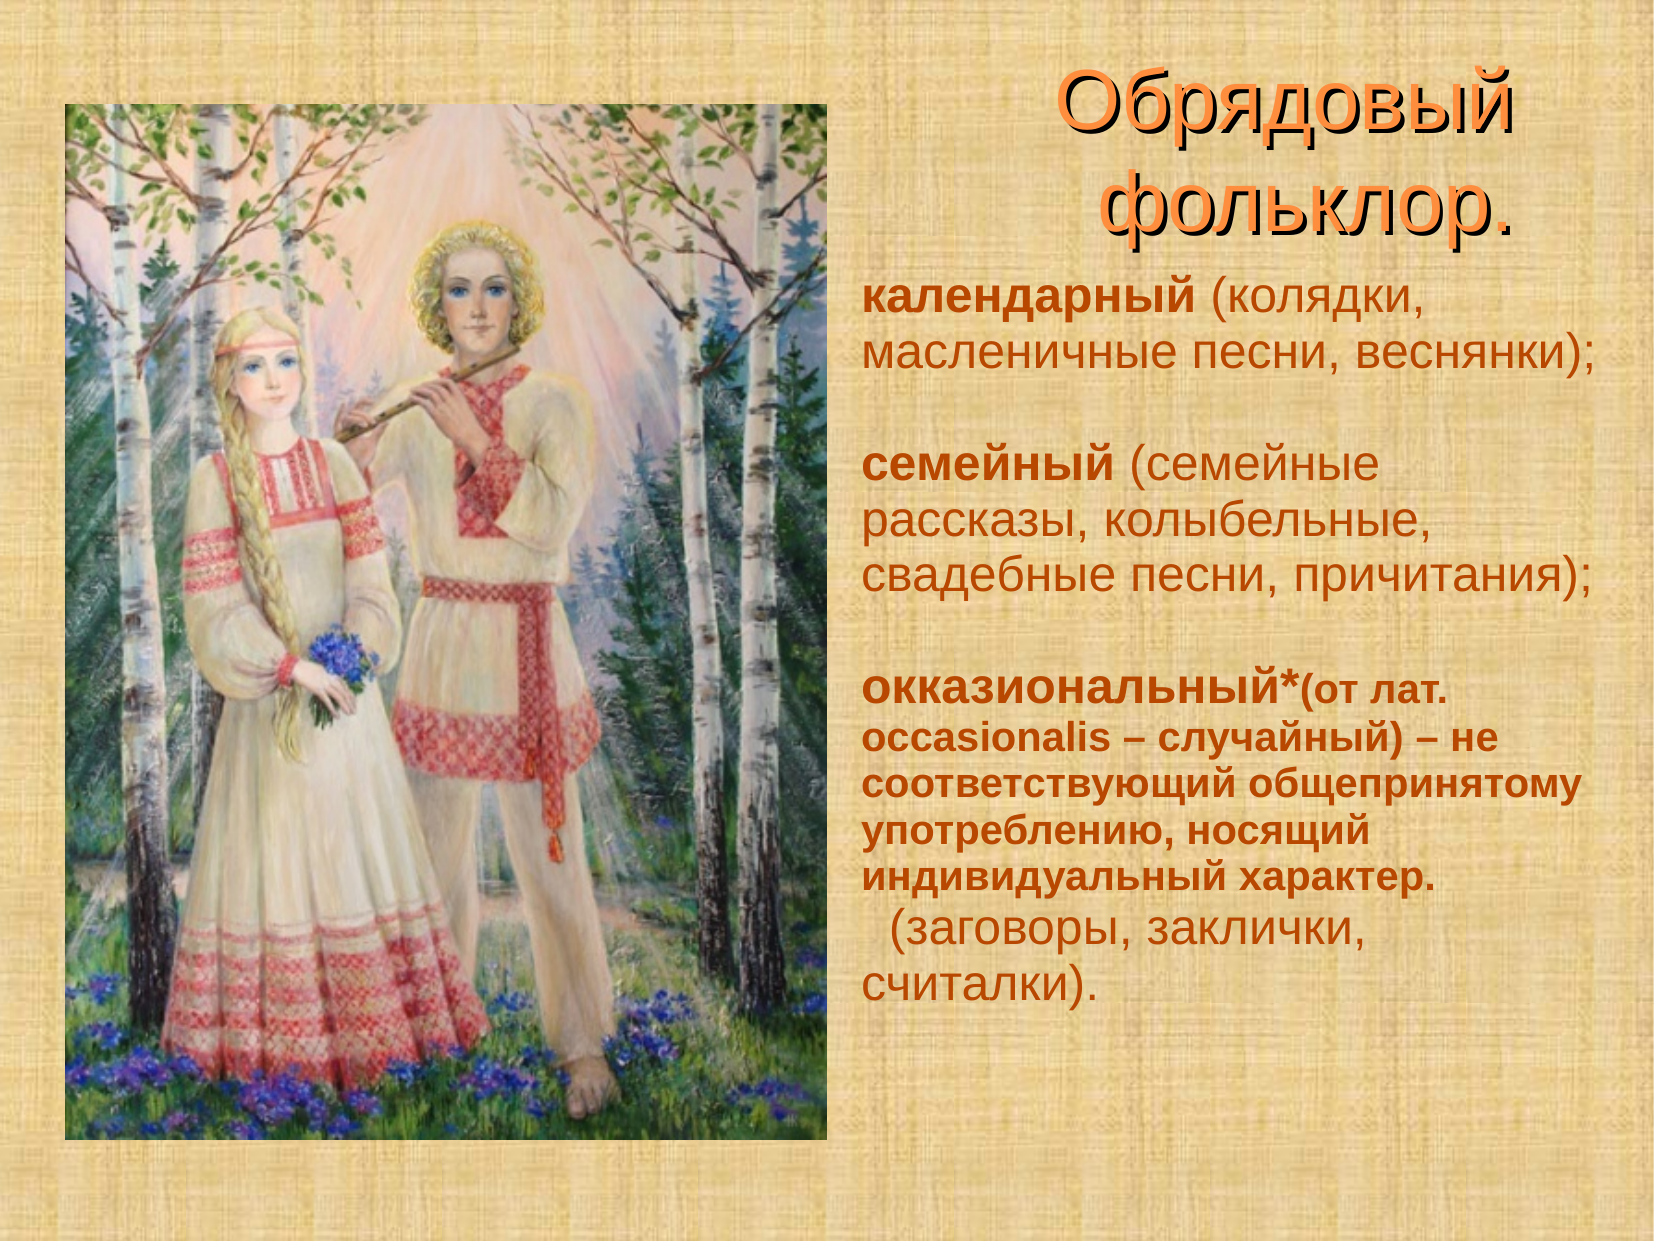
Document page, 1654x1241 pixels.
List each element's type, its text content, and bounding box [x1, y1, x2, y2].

text_box календарный (колядки, масленичные песни, веснянки); семейный (семейные рассказы, колыбельные, свадебные песни, причитания); окказиональный*(от лат. occasionalis – случайный) – не соответствующий общепринятому употреблению, носящий индивидуальный характер. (заговоры, заклички, считалки). [846, 260, 1628, 1182]
text_box Обрядовый фольклор. [976, 32, 1531, 260]
picture [0, 0, 1654, 1241]
